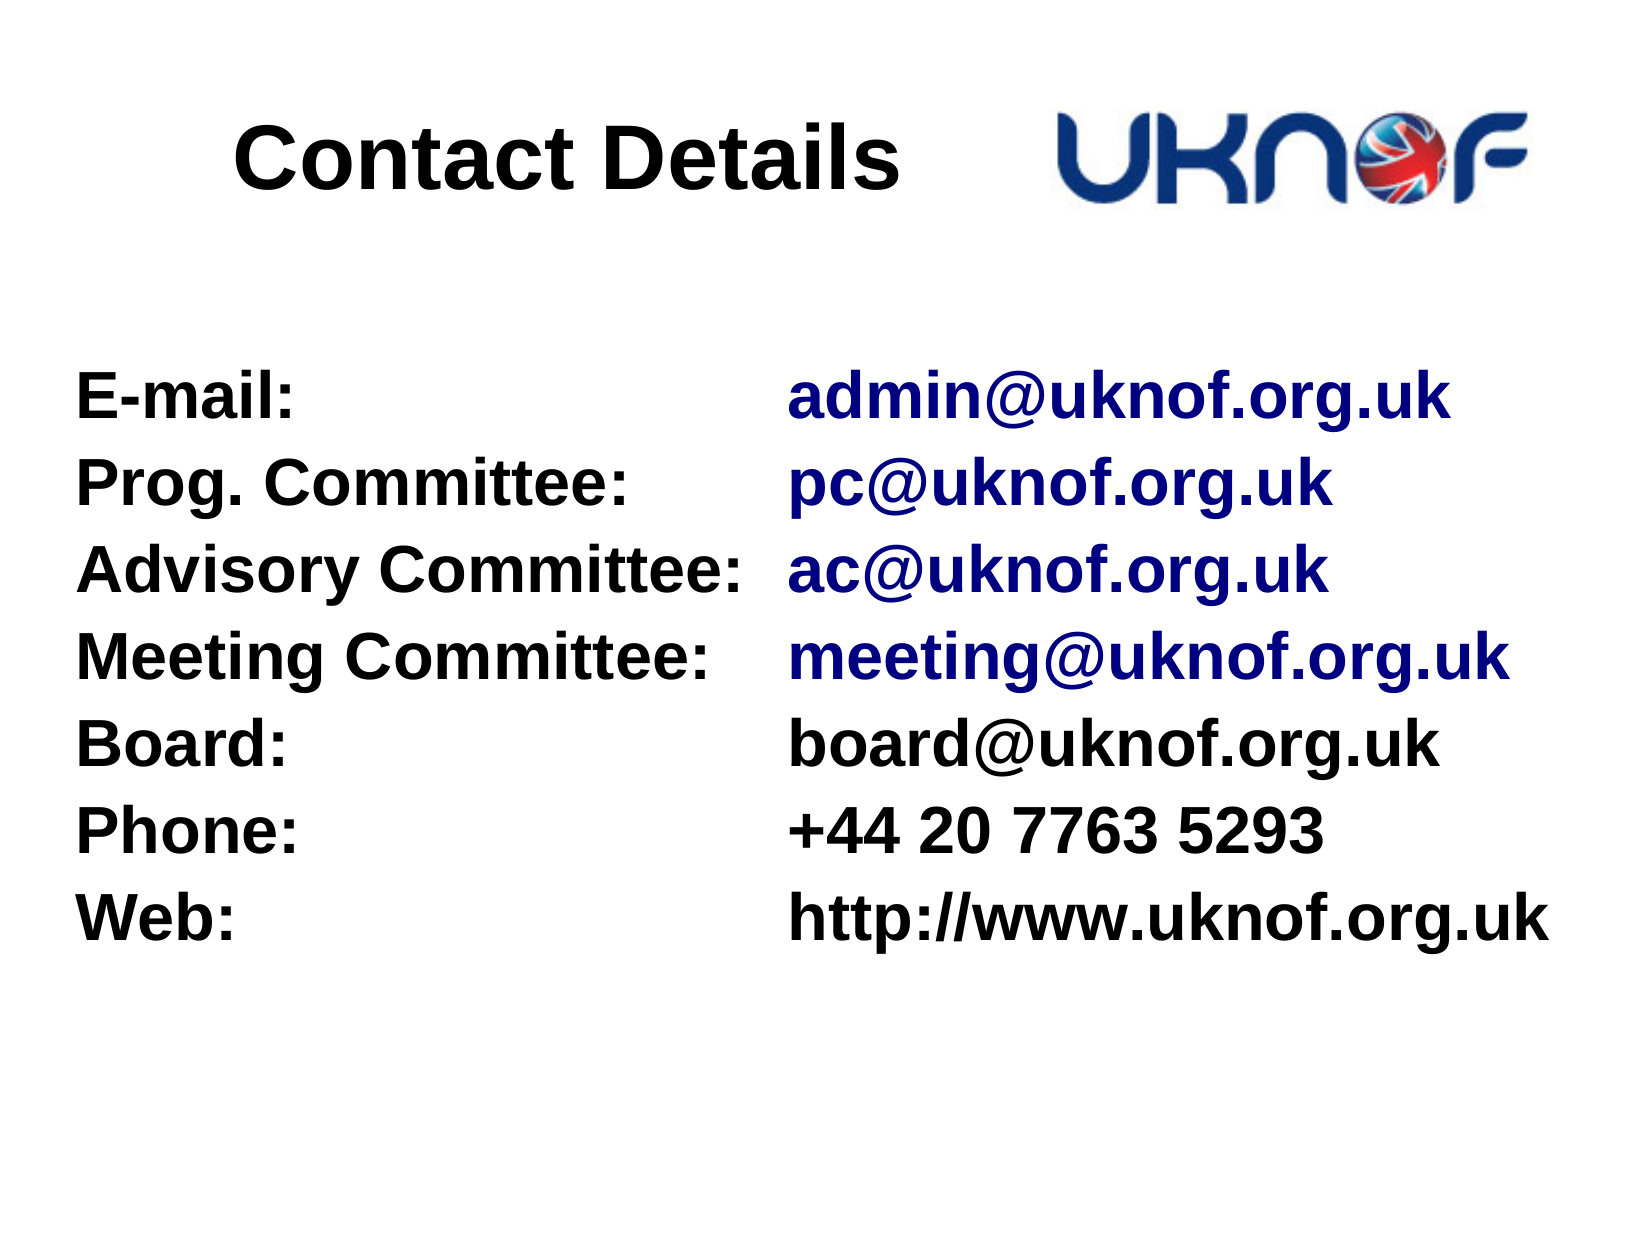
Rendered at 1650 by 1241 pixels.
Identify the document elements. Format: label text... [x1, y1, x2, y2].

picture [1050, 93, 1536, 225]
title Contact Details [123, 37, 1013, 279]
list admin@uknof.org.uk pc@uknof.org.uk ac@uknof.org.uk meeting@uknof.org.uk board@uknof.org.uk +44 20 7763 5293 http://www.uknof.org.uk [787, 358, 1576, 1078]
list E-mail: Prog. Committee: Advisory Committee: Meeting Committee: Board: Phone: Web: [75, 358, 787, 1078]
